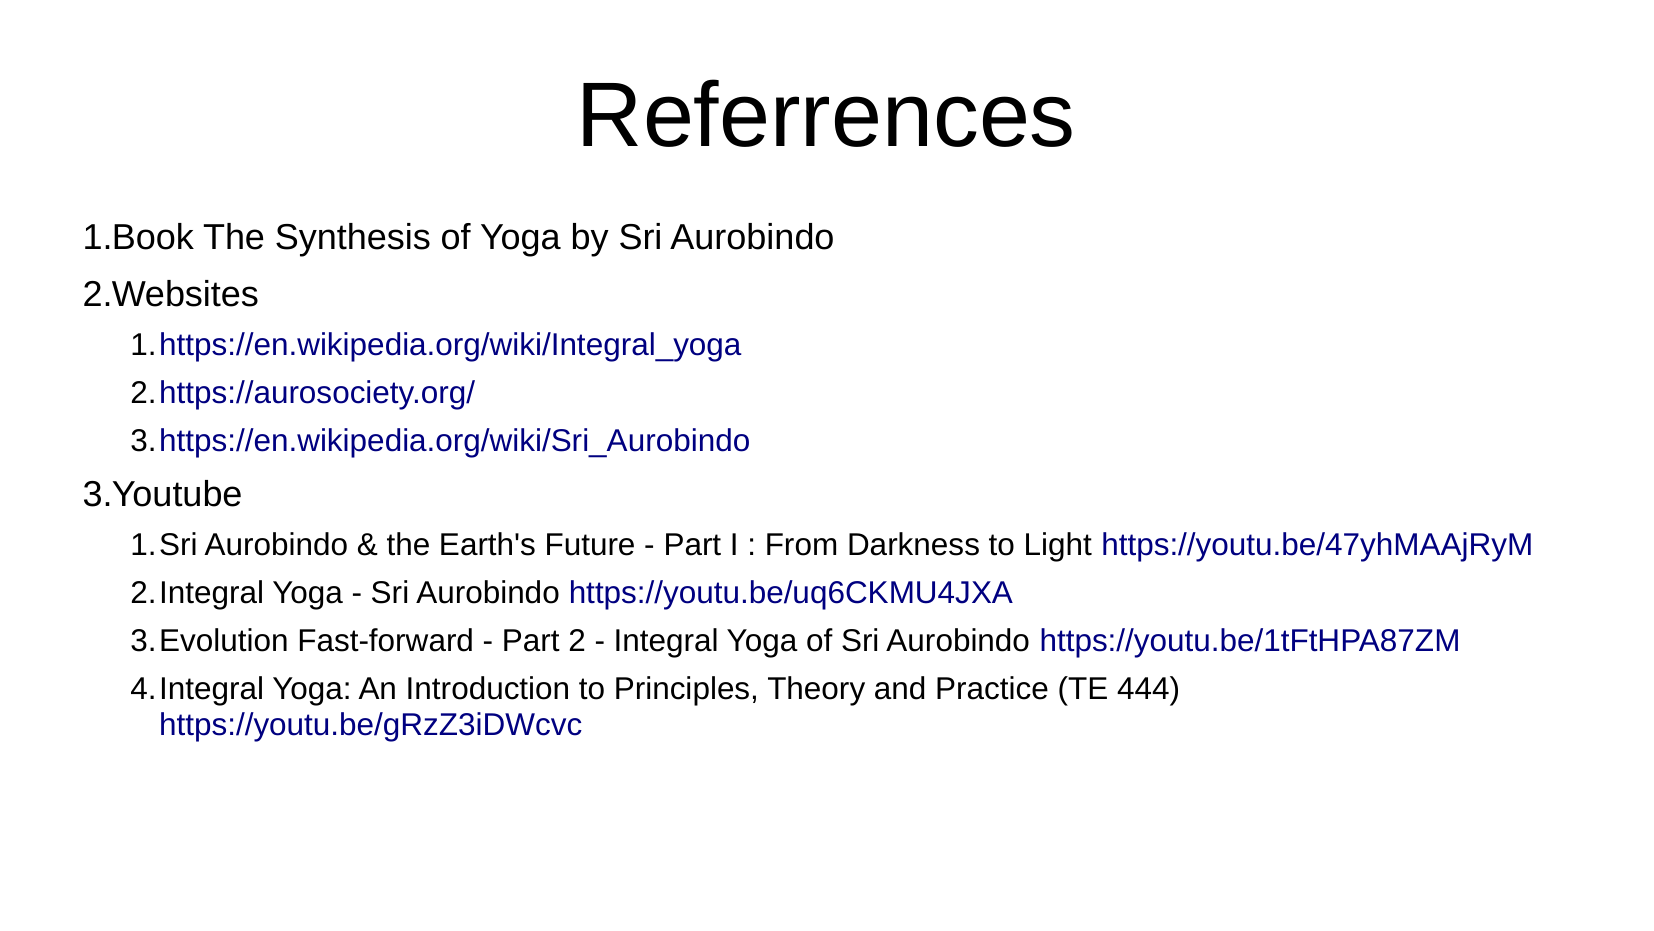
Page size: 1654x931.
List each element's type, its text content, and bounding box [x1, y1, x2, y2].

list Book The Synthesis of Yoga by Sri Aurobindo Websites https://en.wikipedia.org/wiki/Integral_yoga https://aurosociety.org/ https://en.wikipedia.org/wiki/Sri_Aurobindo Youtube Sri Aurobindo & the Earth's Future - Part I : From Darkness to Light https://youtu.be/47yhMAAjRyM Integral Yoga - Sri Aurobindo https://youtu.be/uq6CKMU4JXA Evolution Fast-forward - Part 2 - Integral Yoga of Sri Aurobindo https://youtu.be/1tFtHPA87ZM Integral Yoga: An Introduction to Principles, Theory and Practice (TE 444) https://youtu.be/gRzZ3iDWcvc [82, 217, 1571, 758]
title Referrences [82, 37, 1571, 193]
